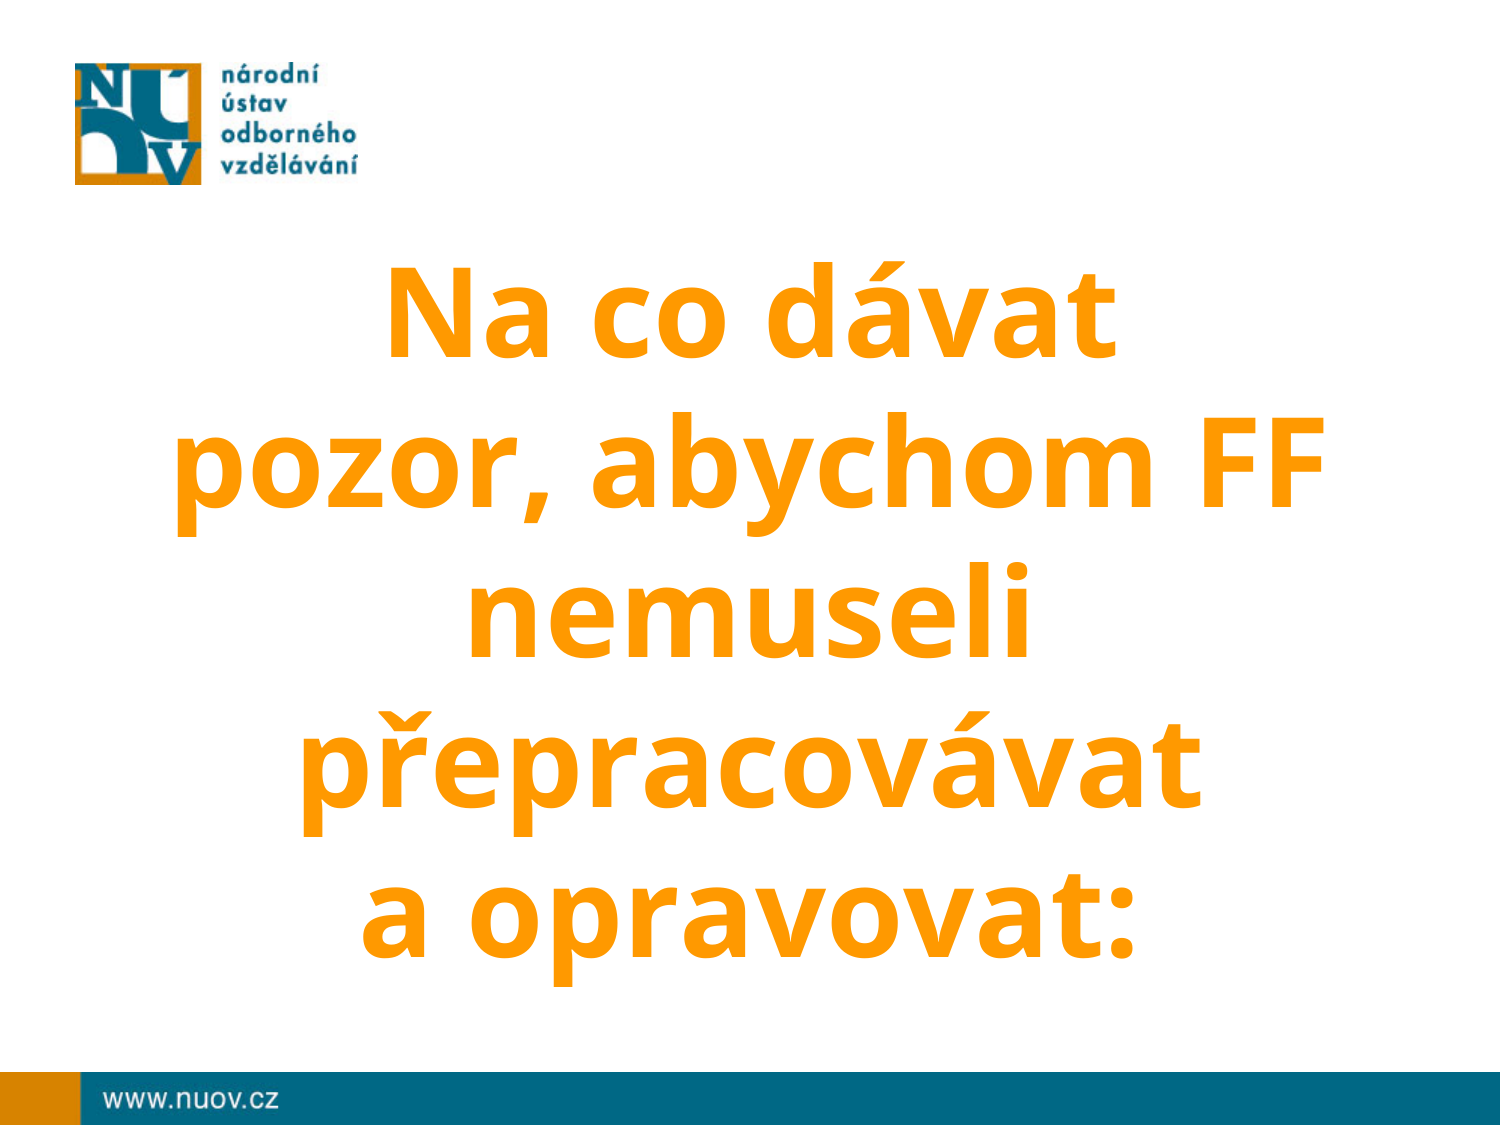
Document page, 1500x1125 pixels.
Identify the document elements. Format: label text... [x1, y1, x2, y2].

text_box Na co dávat pozor, abychom FF nemuseli přepracovávat a opravovat: [75, 224, 1426, 991]
text_box [75, 62, 358, 185]
text_box [0, 1072, 1500, 1125]
